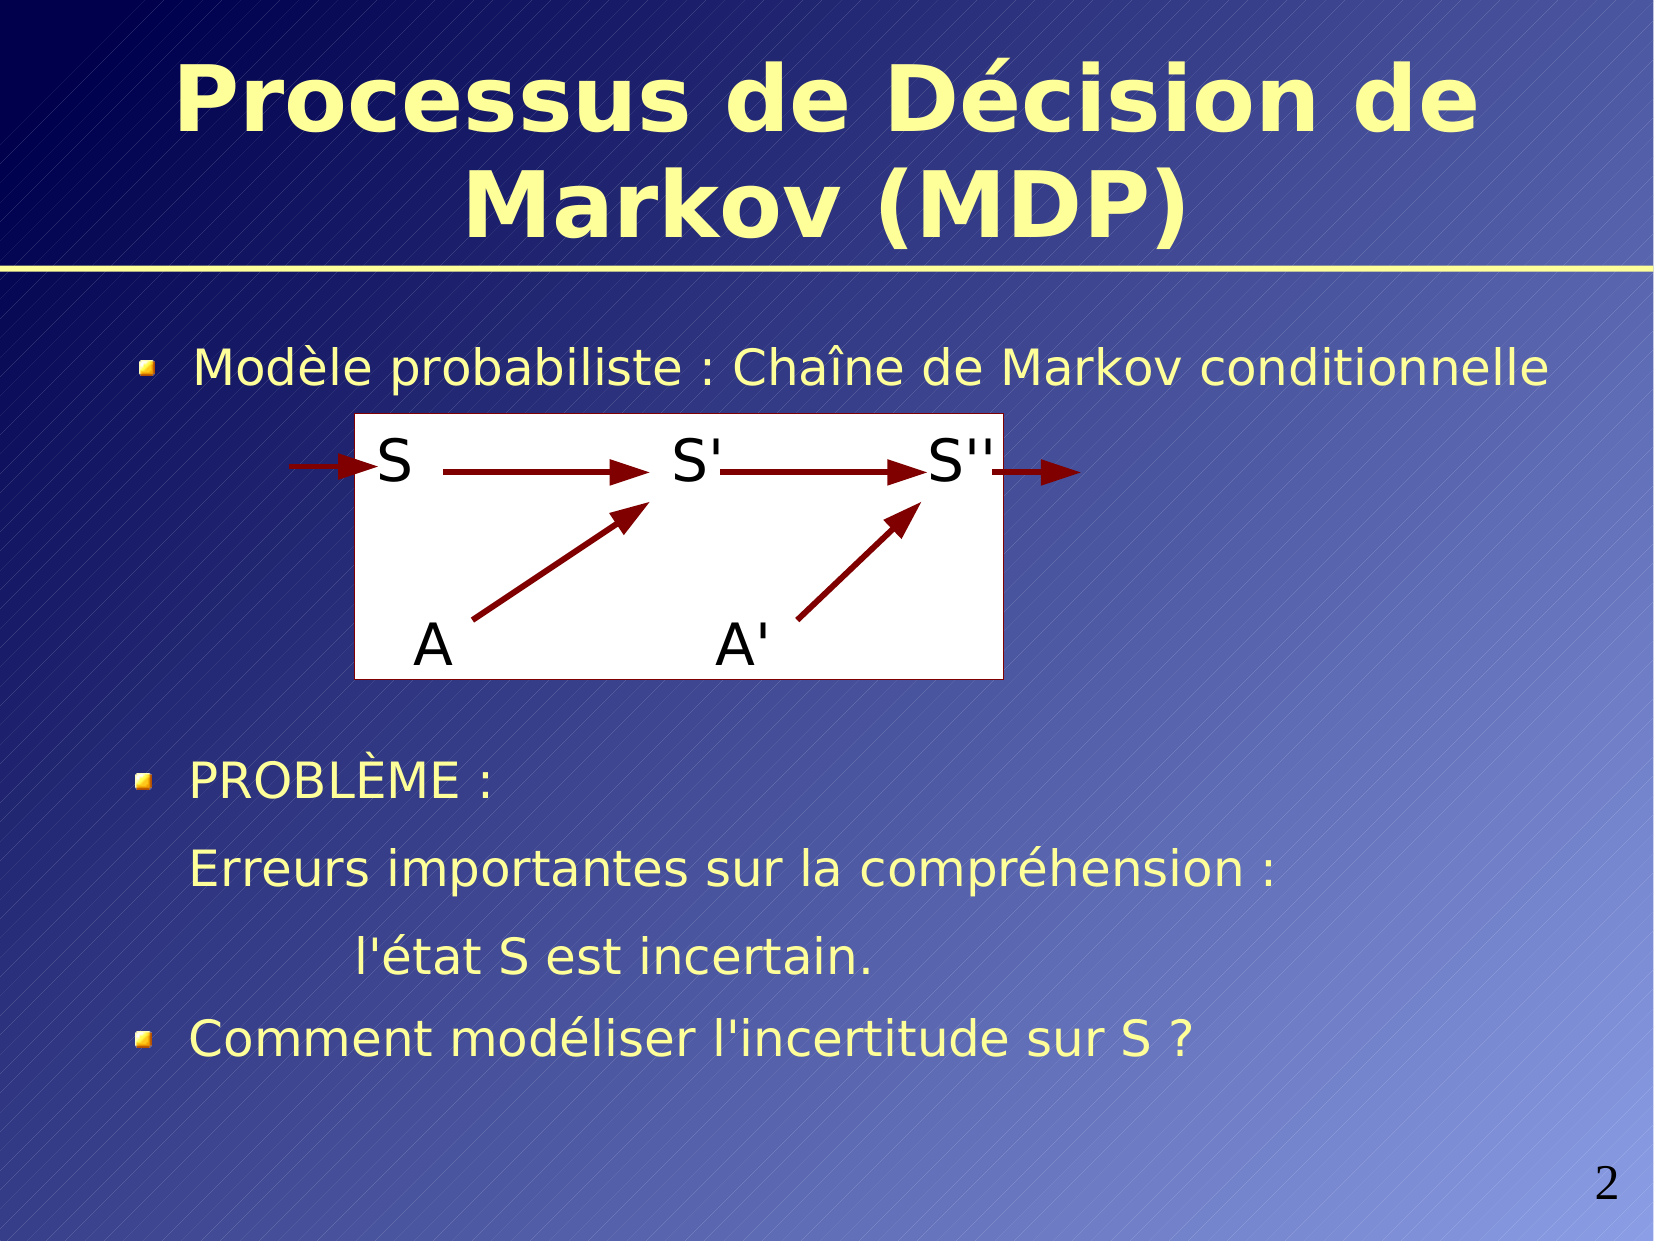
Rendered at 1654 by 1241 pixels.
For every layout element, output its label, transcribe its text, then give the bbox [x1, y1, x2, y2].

list Modèle probabiliste : Chaîne de Markov conditionnelle S S' S'' A A' [121, 338, 1654, 709]
list PROBLÈME : Erreurs importantes sur la compréhension : l'état S est incertain. Comment modéliser l'incertitude sur S ? [118, 752, 1651, 1123]
title Processus de Décision de Markov (MDP) [82, 46, 1571, 260]
text_box 2 [1594, 1154, 1620, 1211]
